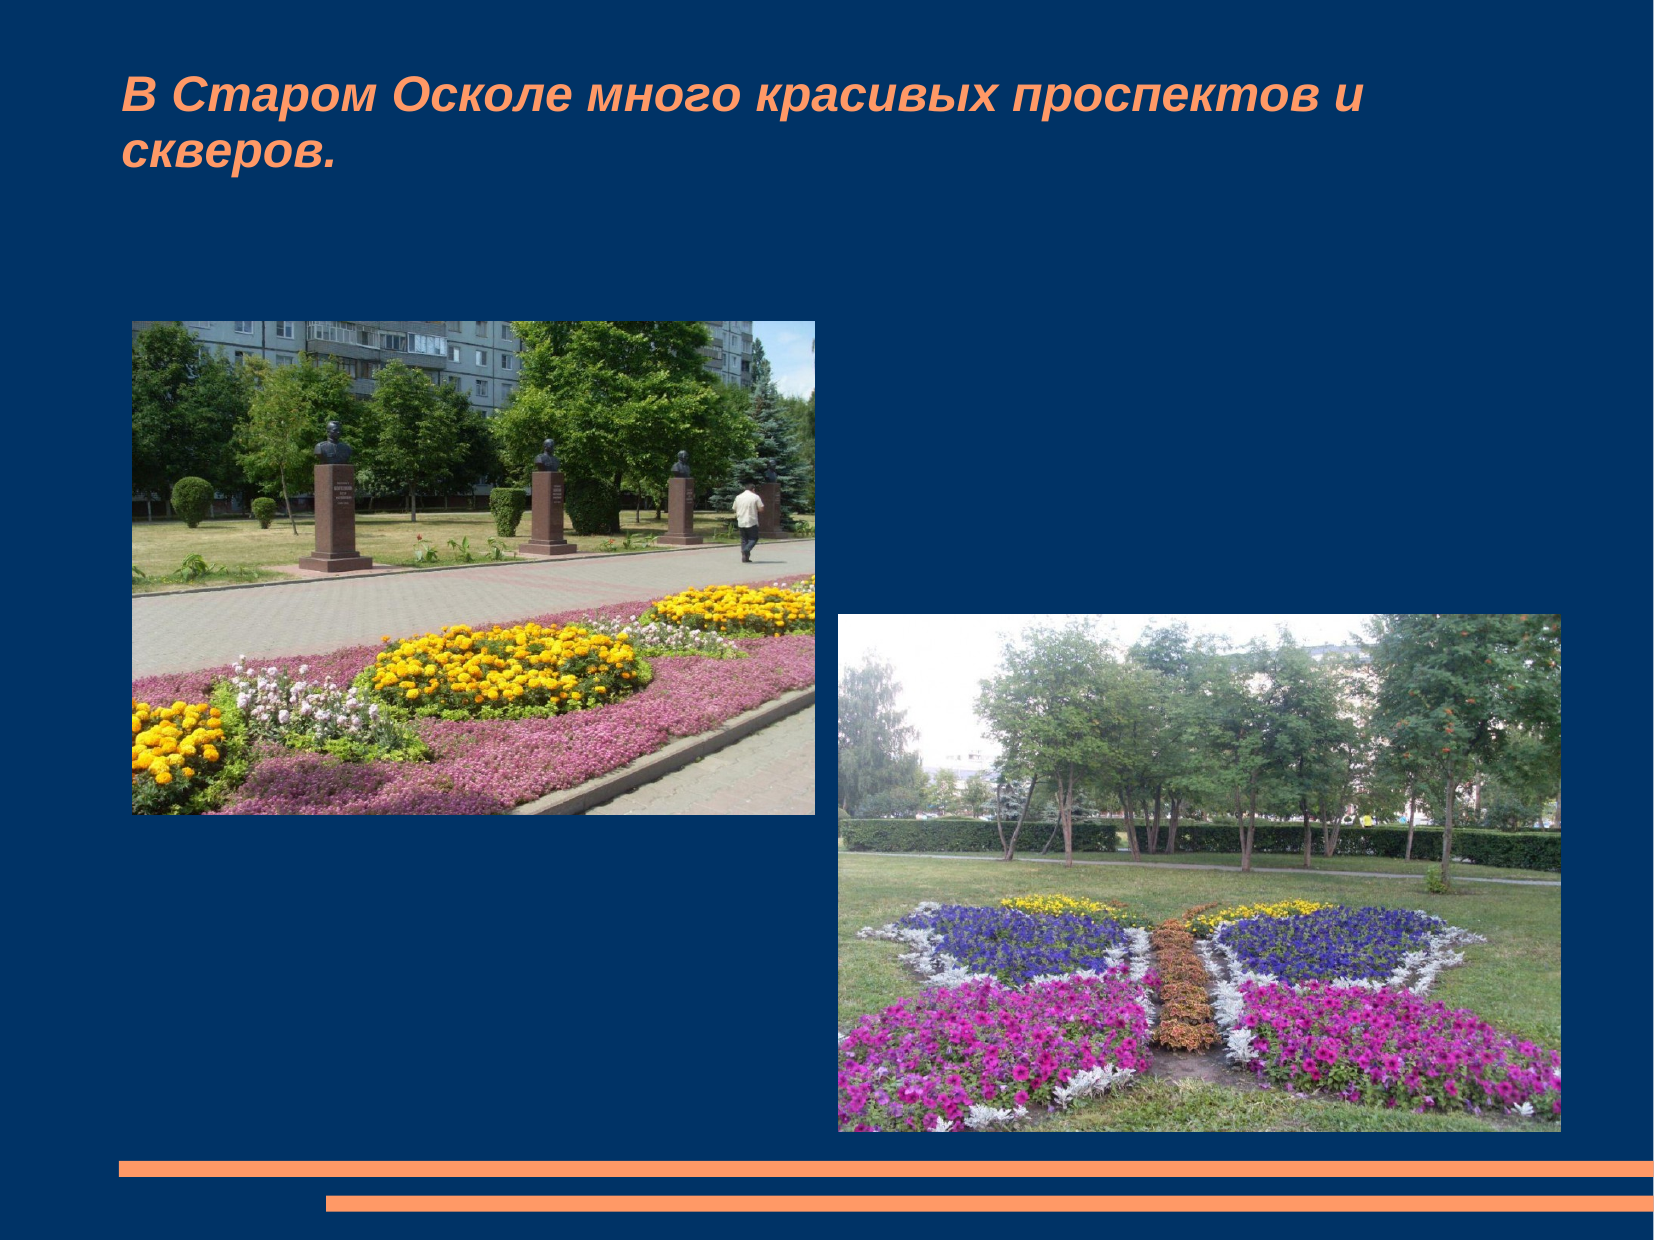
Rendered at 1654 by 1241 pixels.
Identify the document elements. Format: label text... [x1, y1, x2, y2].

picture [838, 614, 1561, 1132]
title В Старом Осколе много красивых проспектов и скверов. [121, 46, 1534, 254]
picture [132, 321, 815, 815]
